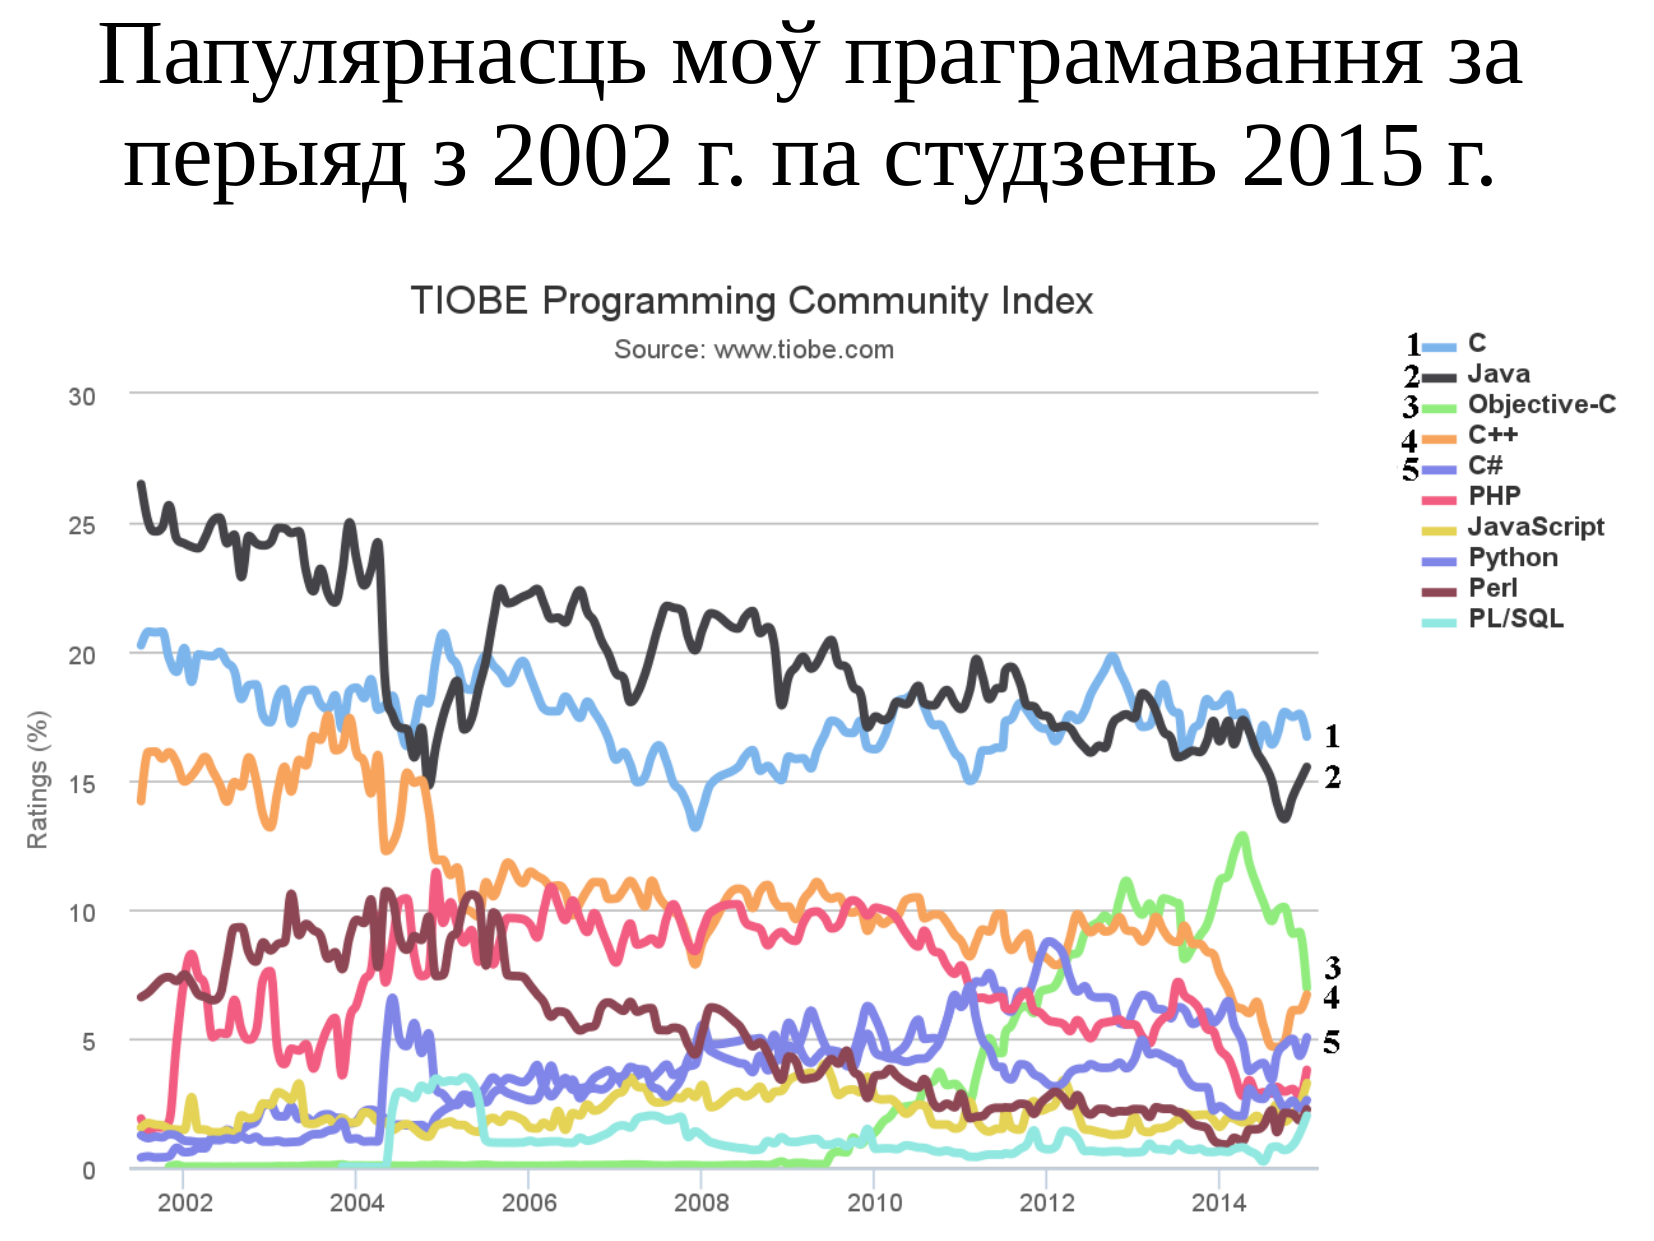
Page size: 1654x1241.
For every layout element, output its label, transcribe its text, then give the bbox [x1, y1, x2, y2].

title Папулярнасць моў праграмавання за перыяд з 2002 г. па студзень 2015 г. [0, 0, 1654, 207]
picture [0, 236, 1625, 1237]
